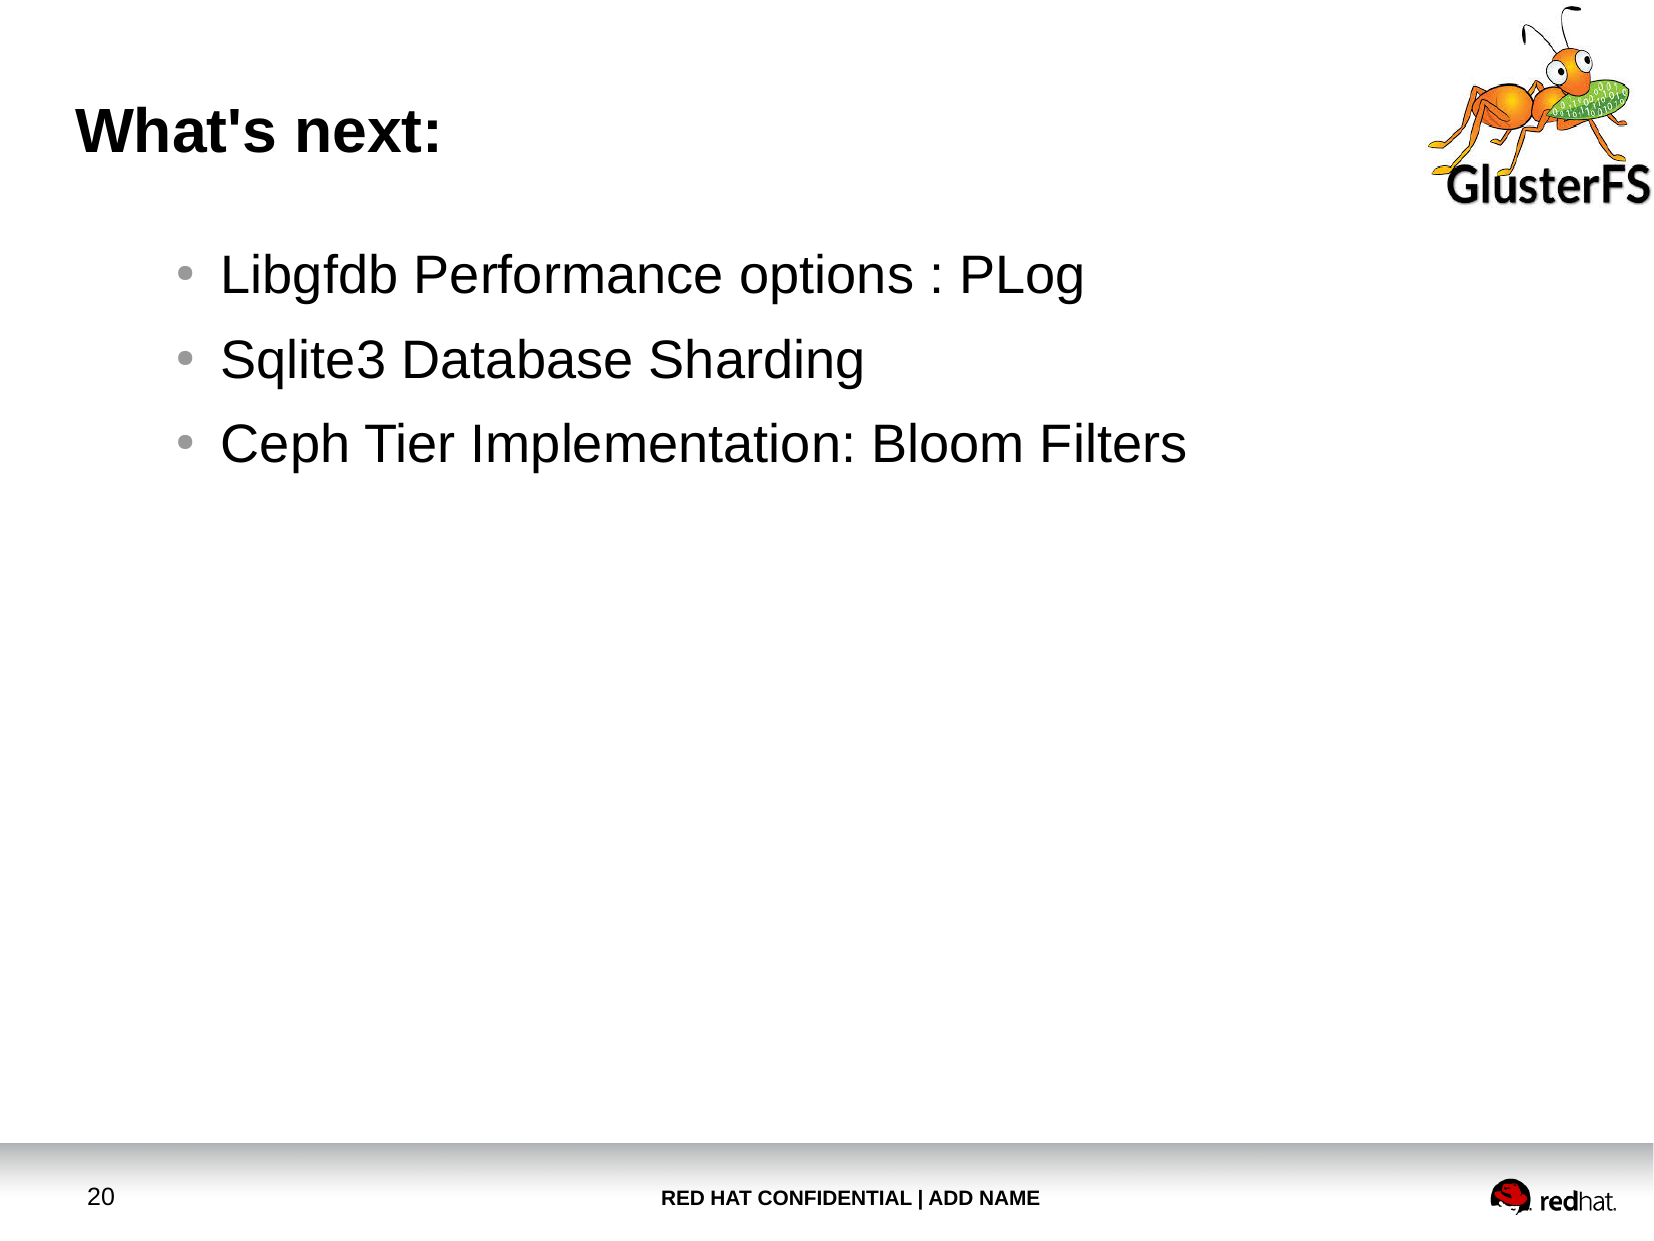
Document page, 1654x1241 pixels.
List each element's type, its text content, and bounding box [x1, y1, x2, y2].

list Libgfdb Performance options : PLog Sqlite3 Database Sharding Ceph Tier Implementation: Bloom Filters [86, 244, 1576, 1039]
title What's next: [75, 37, 1564, 226]
picture [0, 1143, 1654, 1241]
picture [1425, 4, 1653, 208]
